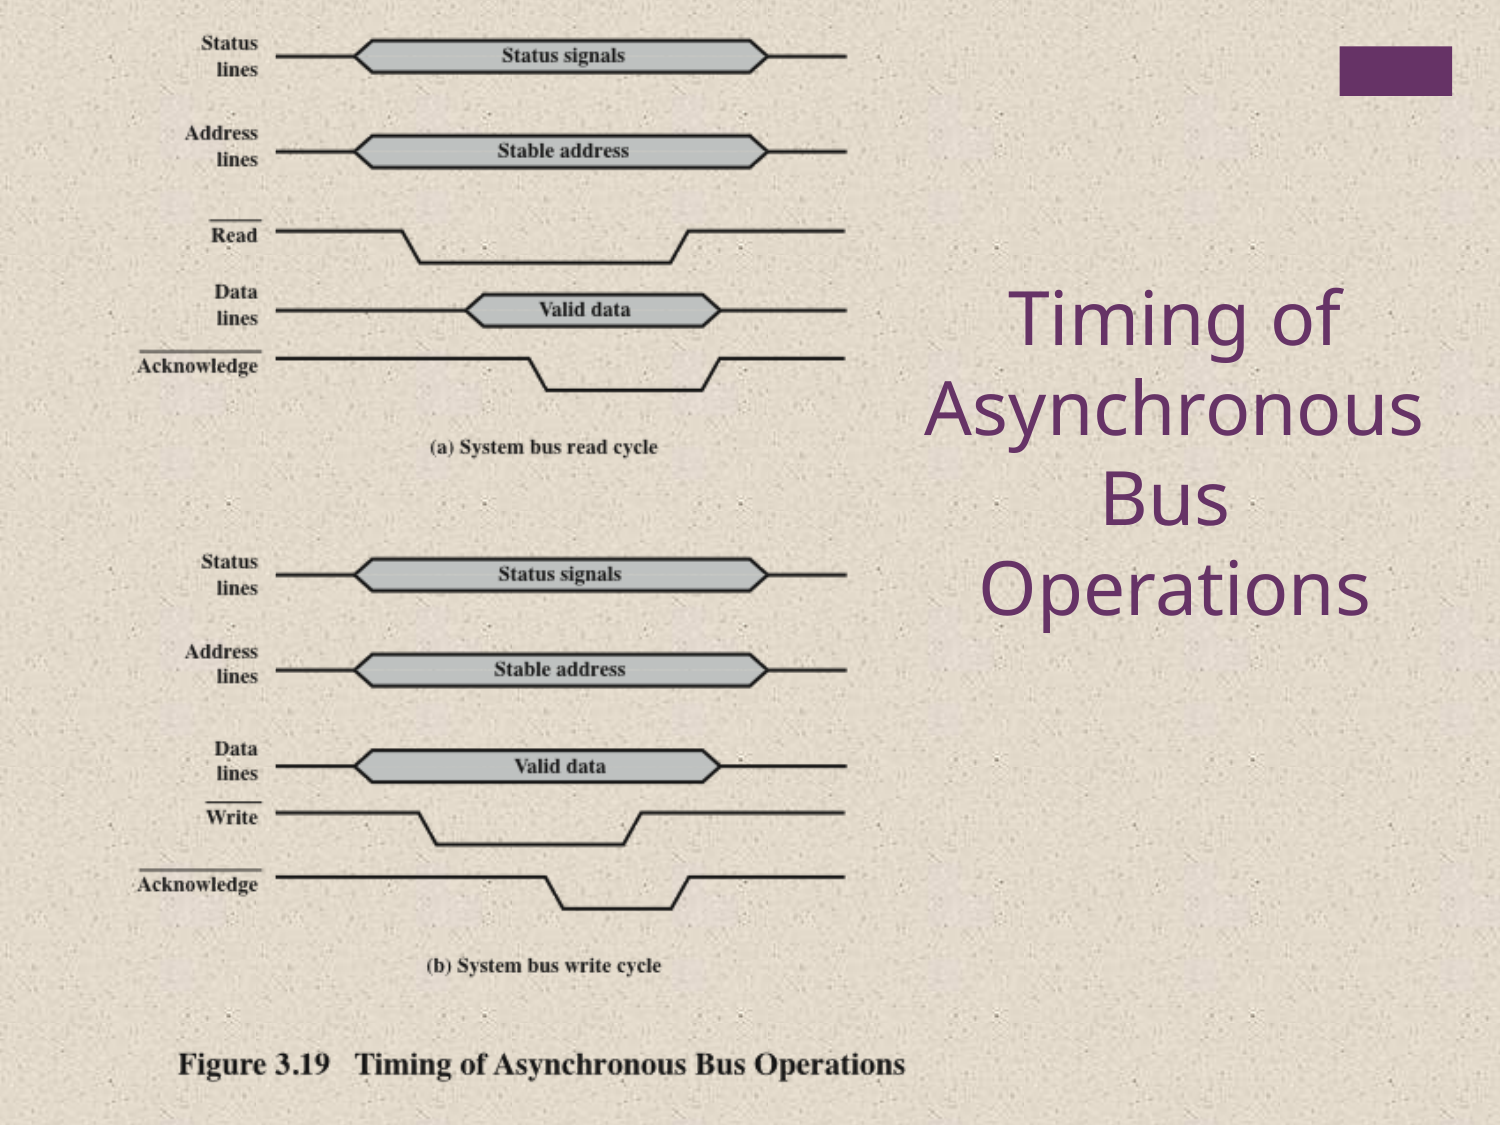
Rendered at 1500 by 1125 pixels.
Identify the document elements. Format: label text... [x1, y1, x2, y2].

title Timing of Asynchronous Bus Operations [938, 262, 1463, 875]
picture [0, 0, 1500, 1125]
